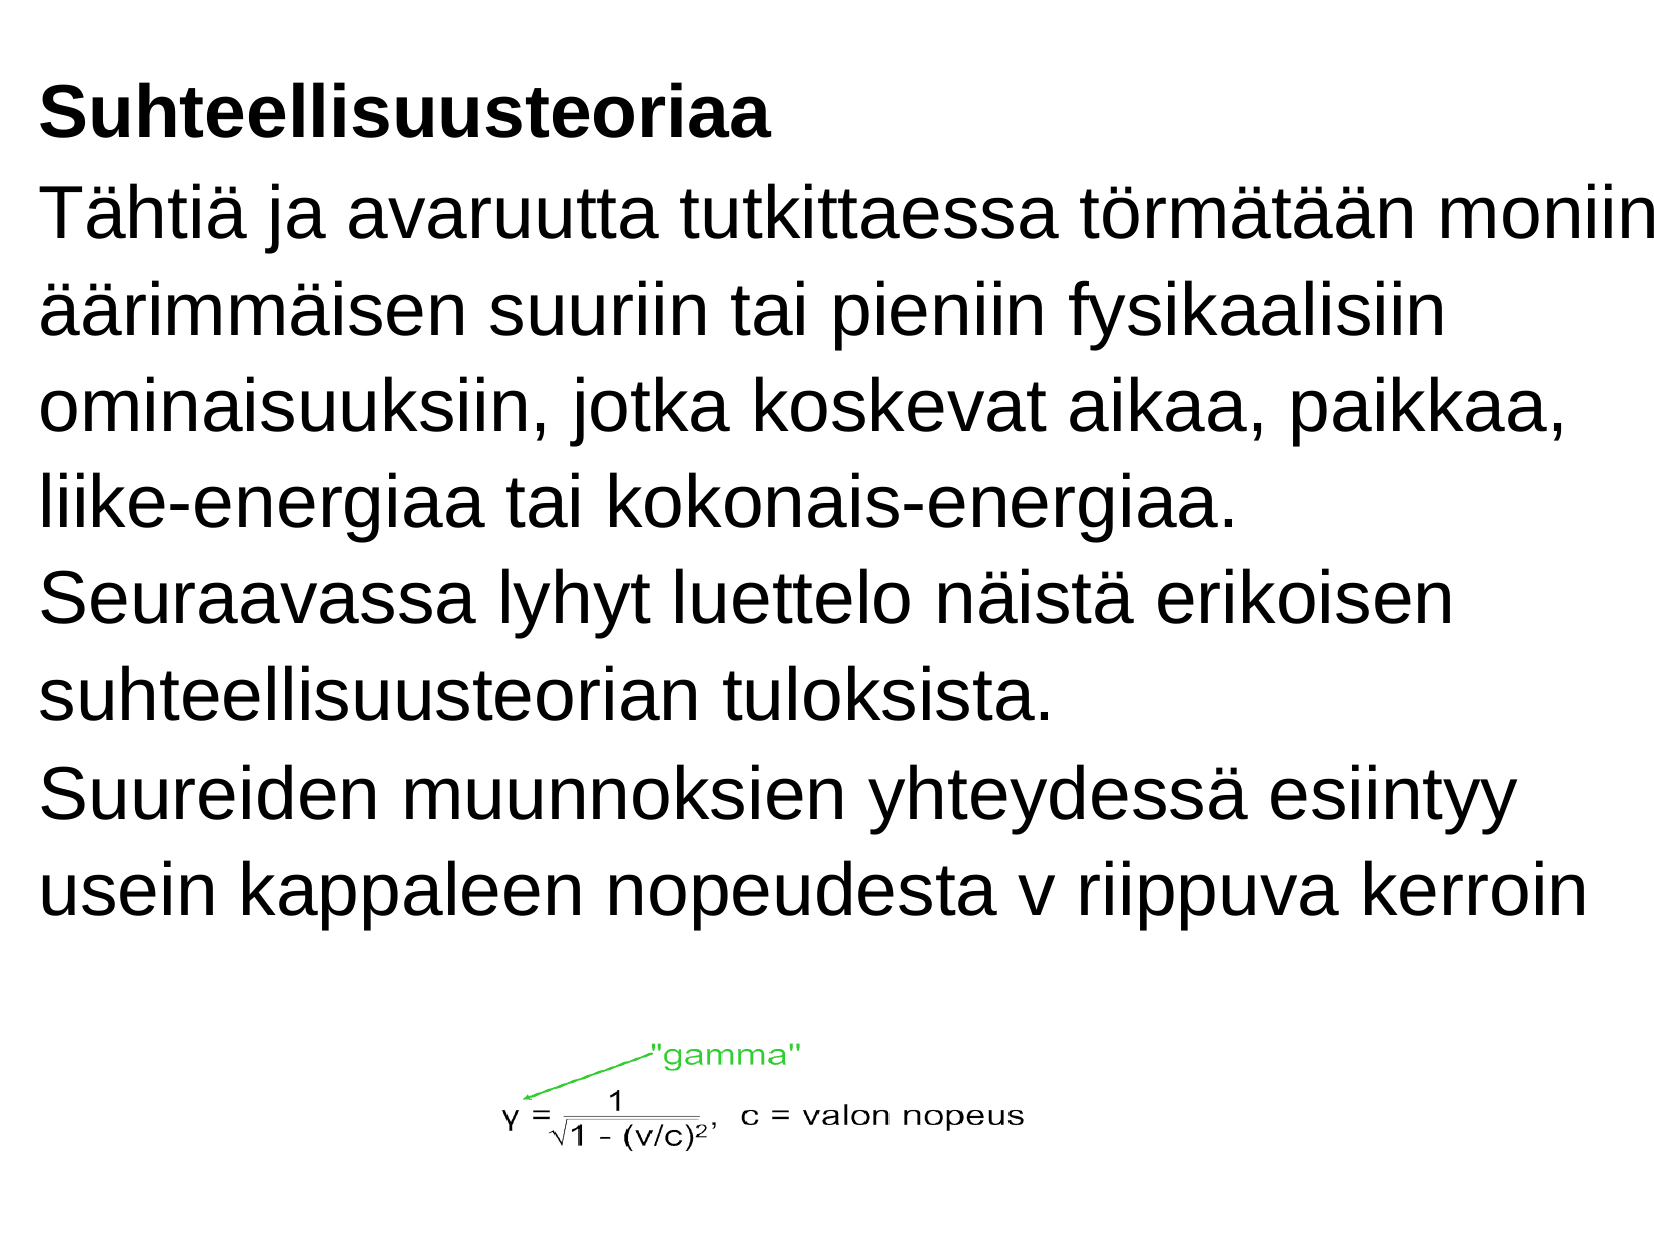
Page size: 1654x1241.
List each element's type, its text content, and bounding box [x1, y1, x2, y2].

text_box Suhteellisuusteoriaa Tähtiä ja avaruutta tutkittaessa törmätään moniin äärimmäisen suuriin tai pieniin fysikaalisiin ominaisuuksiin, jotka koskevat aikaa, paikkaa, liike-energiaa tai kokonais-energiaa. Seuraavassa lyhyt luettelo näistä erikoisen suhteellisuusteorian tuloksista. Suureiden muunnoksien yhteydessä esiintyy usein kappaleen nopeudesta v riippuva kerroin [23, 63, 1654, 969]
picture [460, 1027, 1057, 1173]
